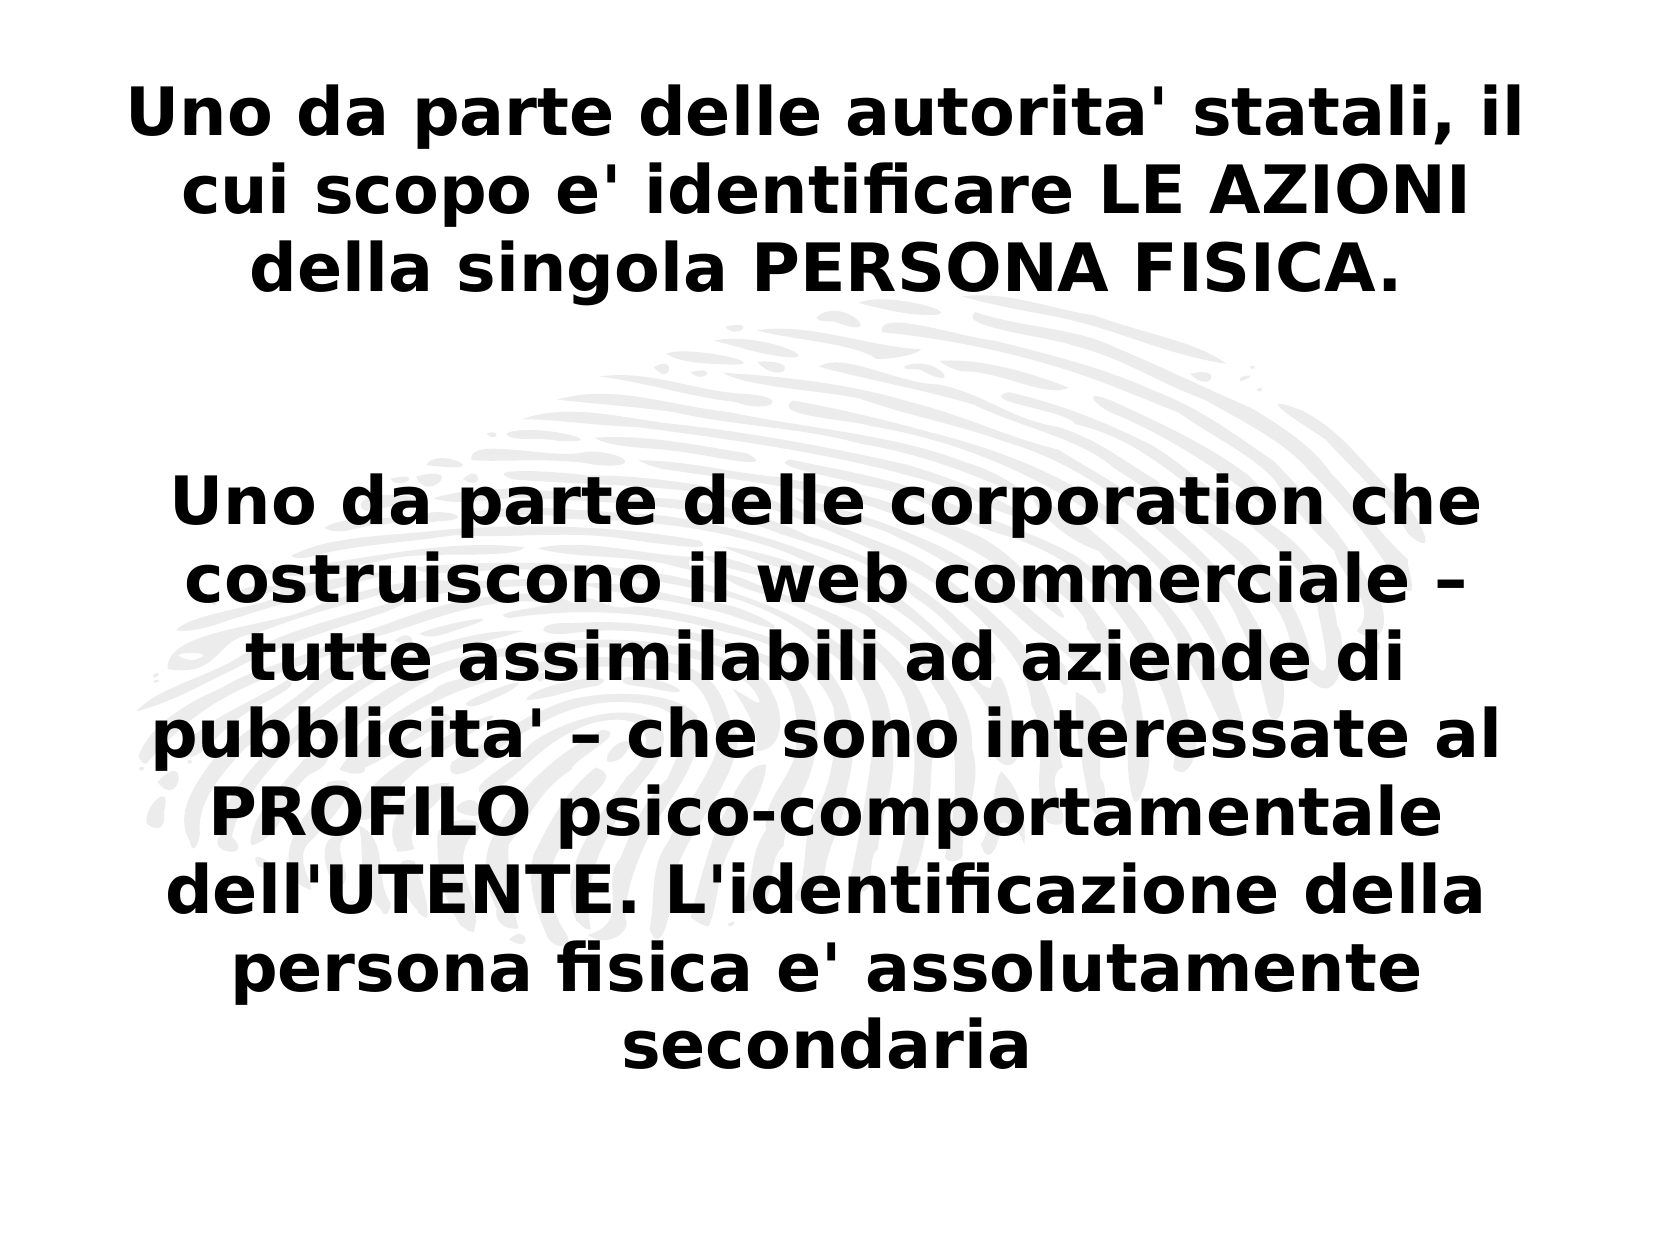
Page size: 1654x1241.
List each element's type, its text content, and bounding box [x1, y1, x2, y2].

subtitle Uno da parte delle autorita' statali, il cui scopo e' identificare LE AZIONI della singola PERSONA FISICA. Uno da parte delle corporation che costruiscono il web commerciale – tutte assimilabili ad aziende di pubblicita' – che sono interessate al PROFILO psico-comportamentale dell'UTENTE. L'identificazione della persona fisica e' assolutamente secondaria [82, 56, 1571, 1102]
